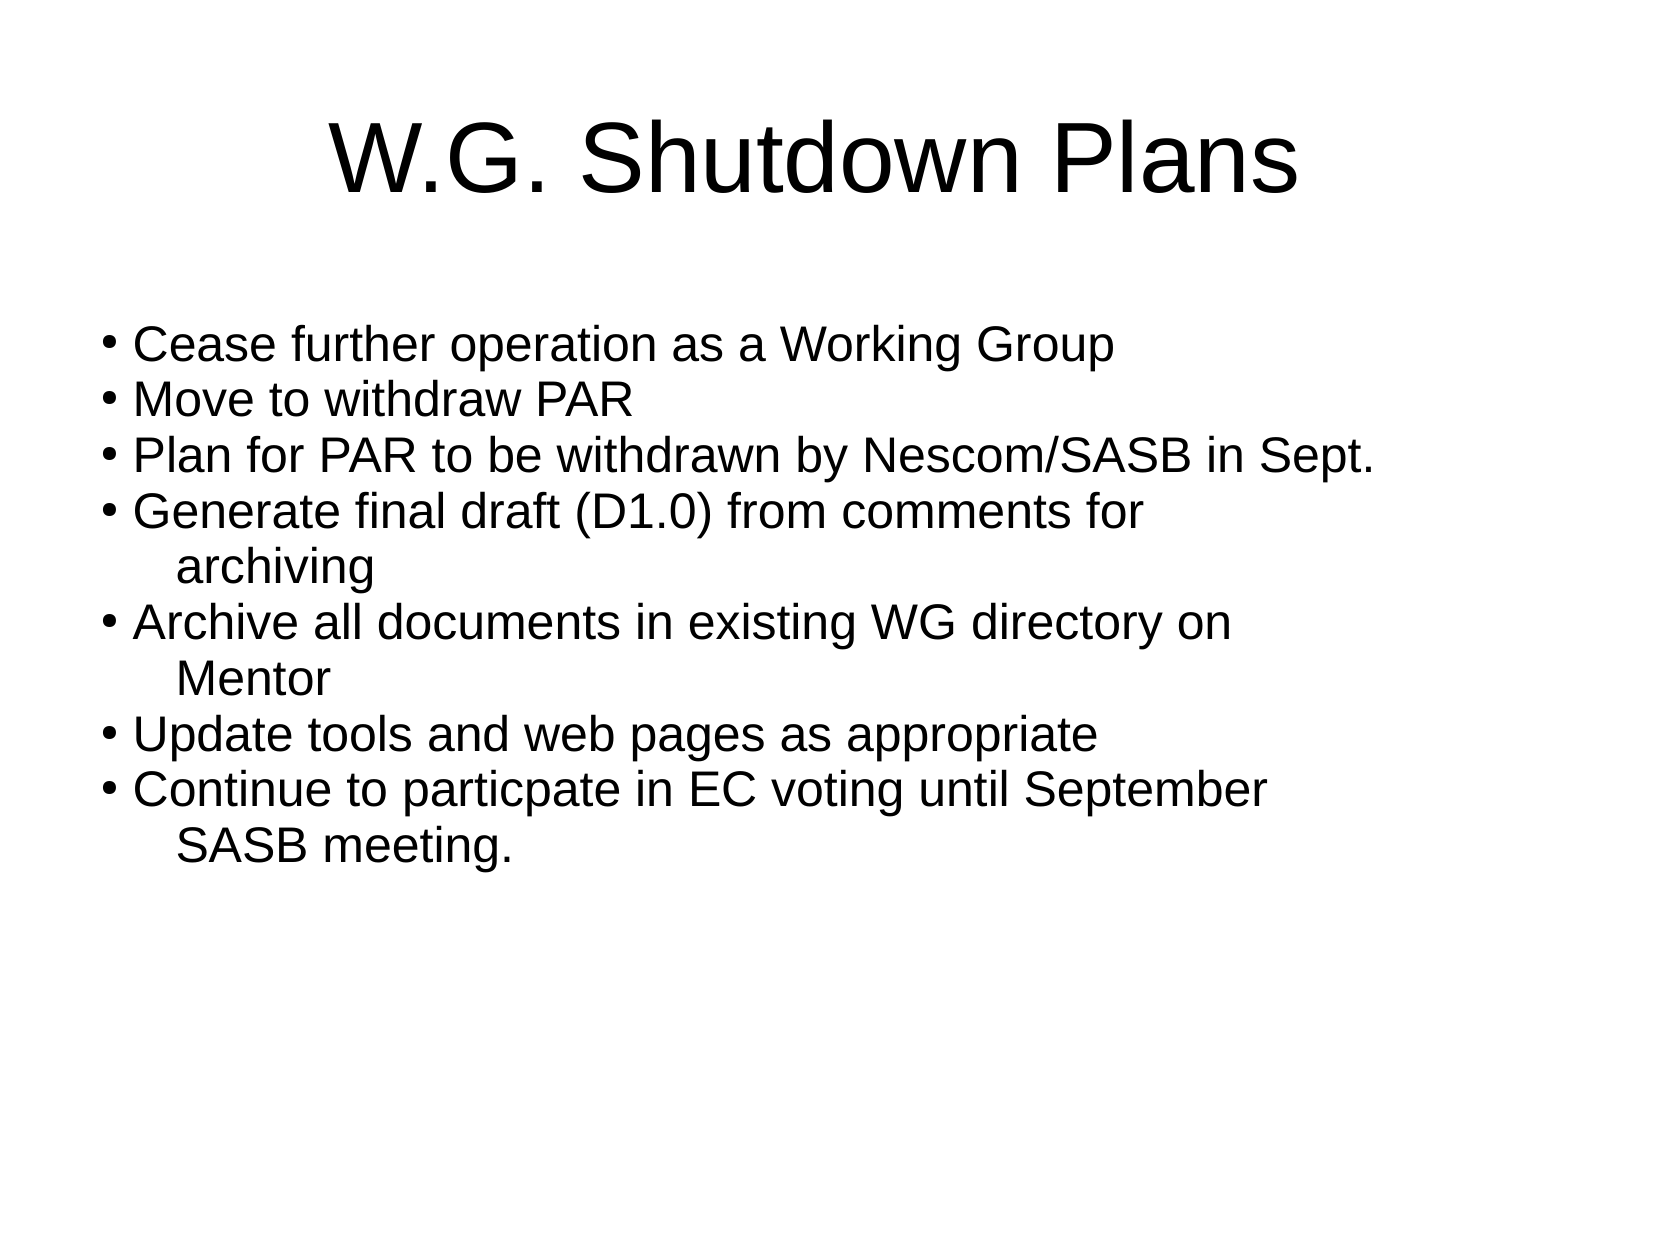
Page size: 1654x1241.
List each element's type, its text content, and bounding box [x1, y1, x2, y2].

text_box W.G. Shutdown Plans [314, 94, 1317, 222]
text_box Cease further operation as a Working Group Move to withdraw PAR Plan for PAR to be withdrawn by Nescom/SASB in Sept. Generate final draft (D1.0) from comments for archiving Archive all documents in existing WG directory on Mentor Update tools and web pages as appropriate Continue to particpate in EC voting until September SASB meeting. [85, 308, 1391, 881]
